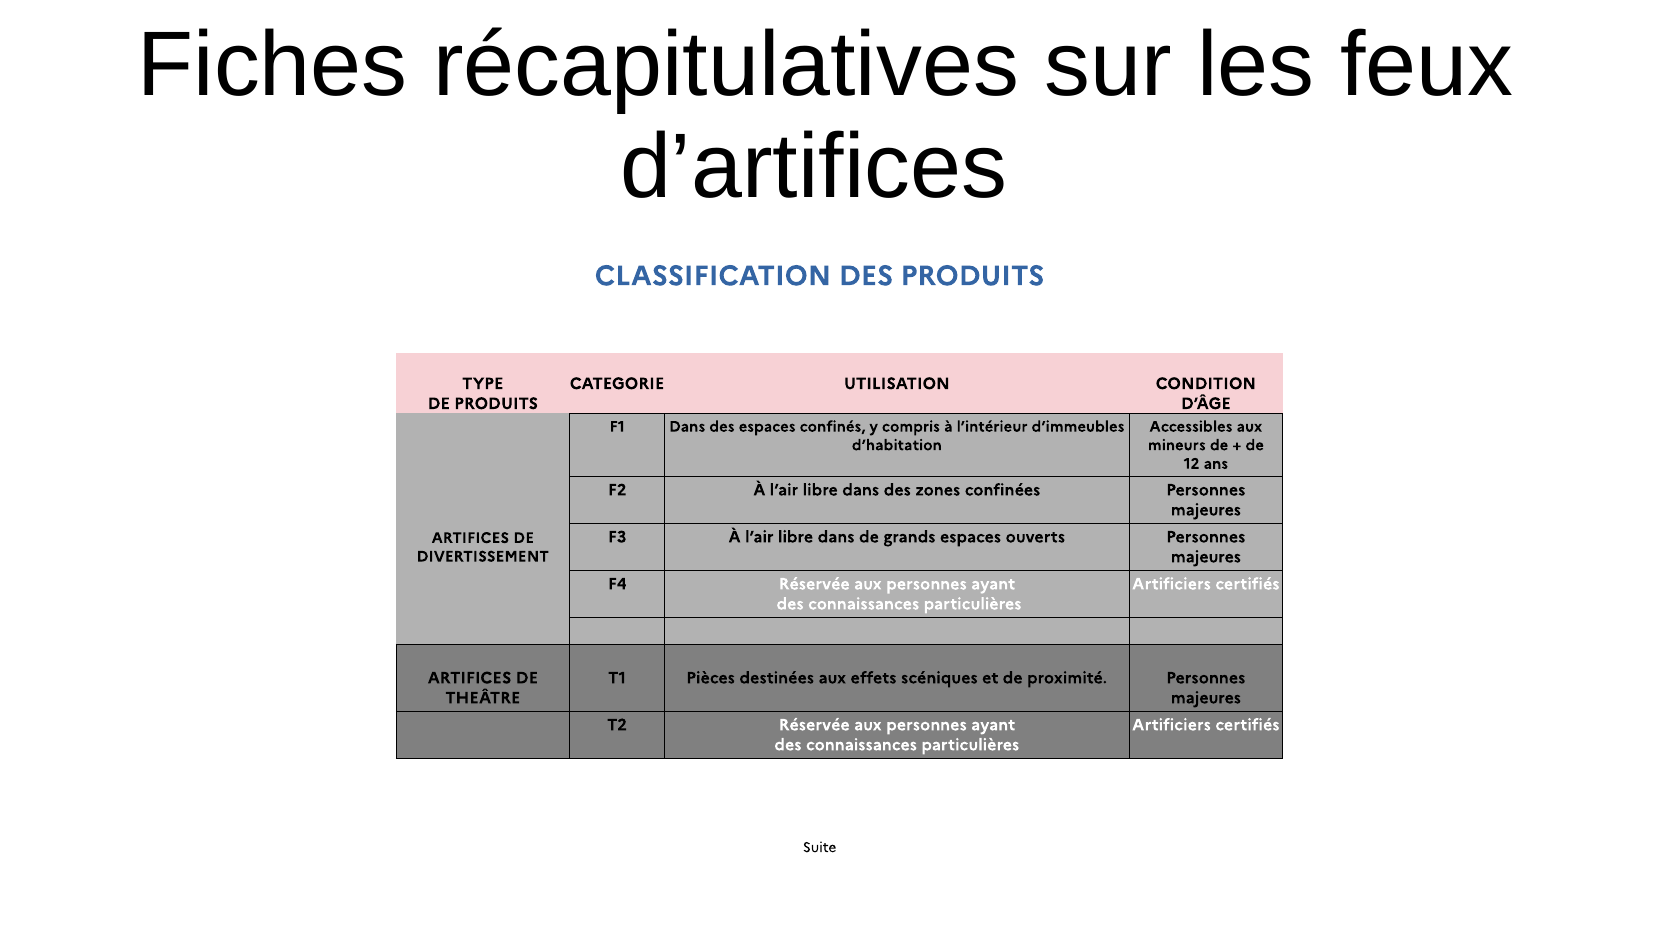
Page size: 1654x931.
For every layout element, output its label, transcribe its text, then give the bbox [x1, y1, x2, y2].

picture [326, 217, 1300, 916]
title Fiches récapitulatives sur les feux d’artifices [82, 12, 1571, 218]
